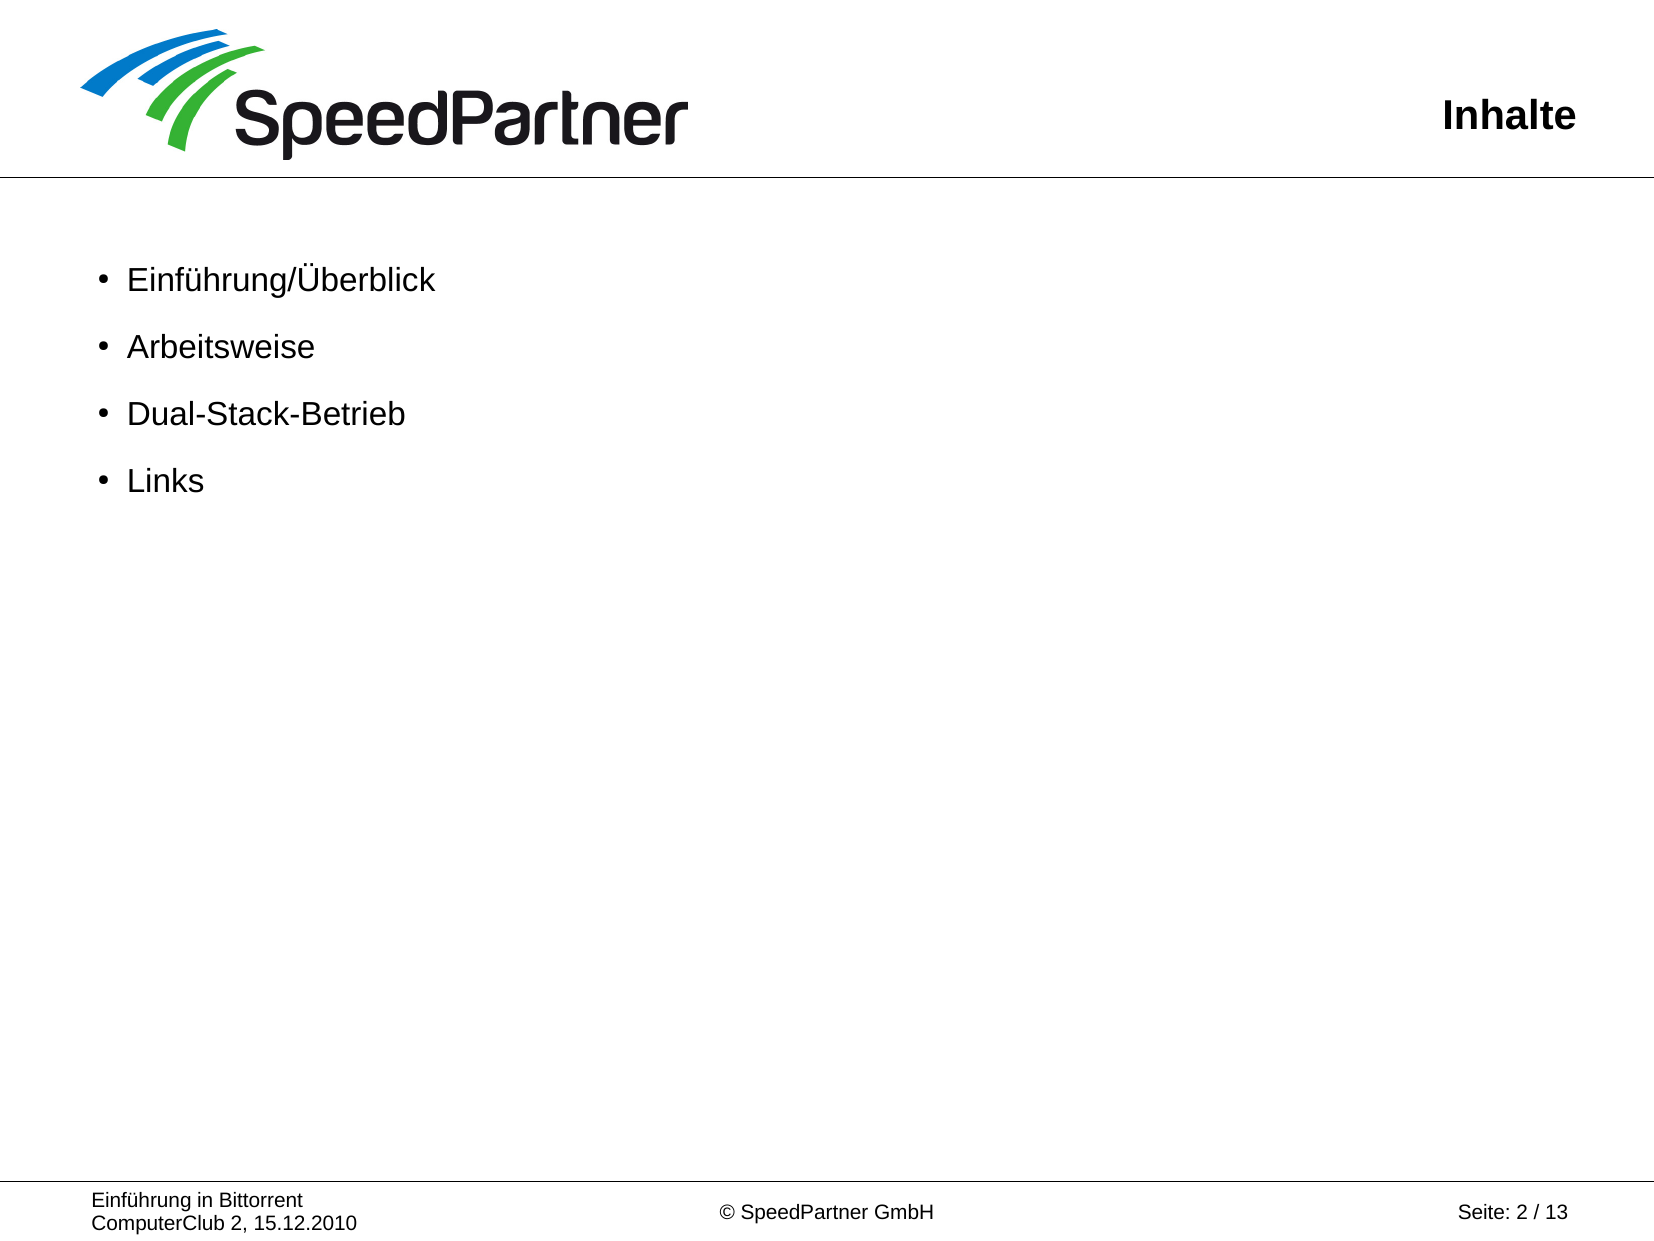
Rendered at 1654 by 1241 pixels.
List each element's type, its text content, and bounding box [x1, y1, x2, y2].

title Inhalte [590, 70, 1577, 160]
text_box Einführung/Überblick Arbeitsweise Dual-Stack-Betrieb Links [82, 253, 1565, 1177]
picture [80, 29, 688, 160]
